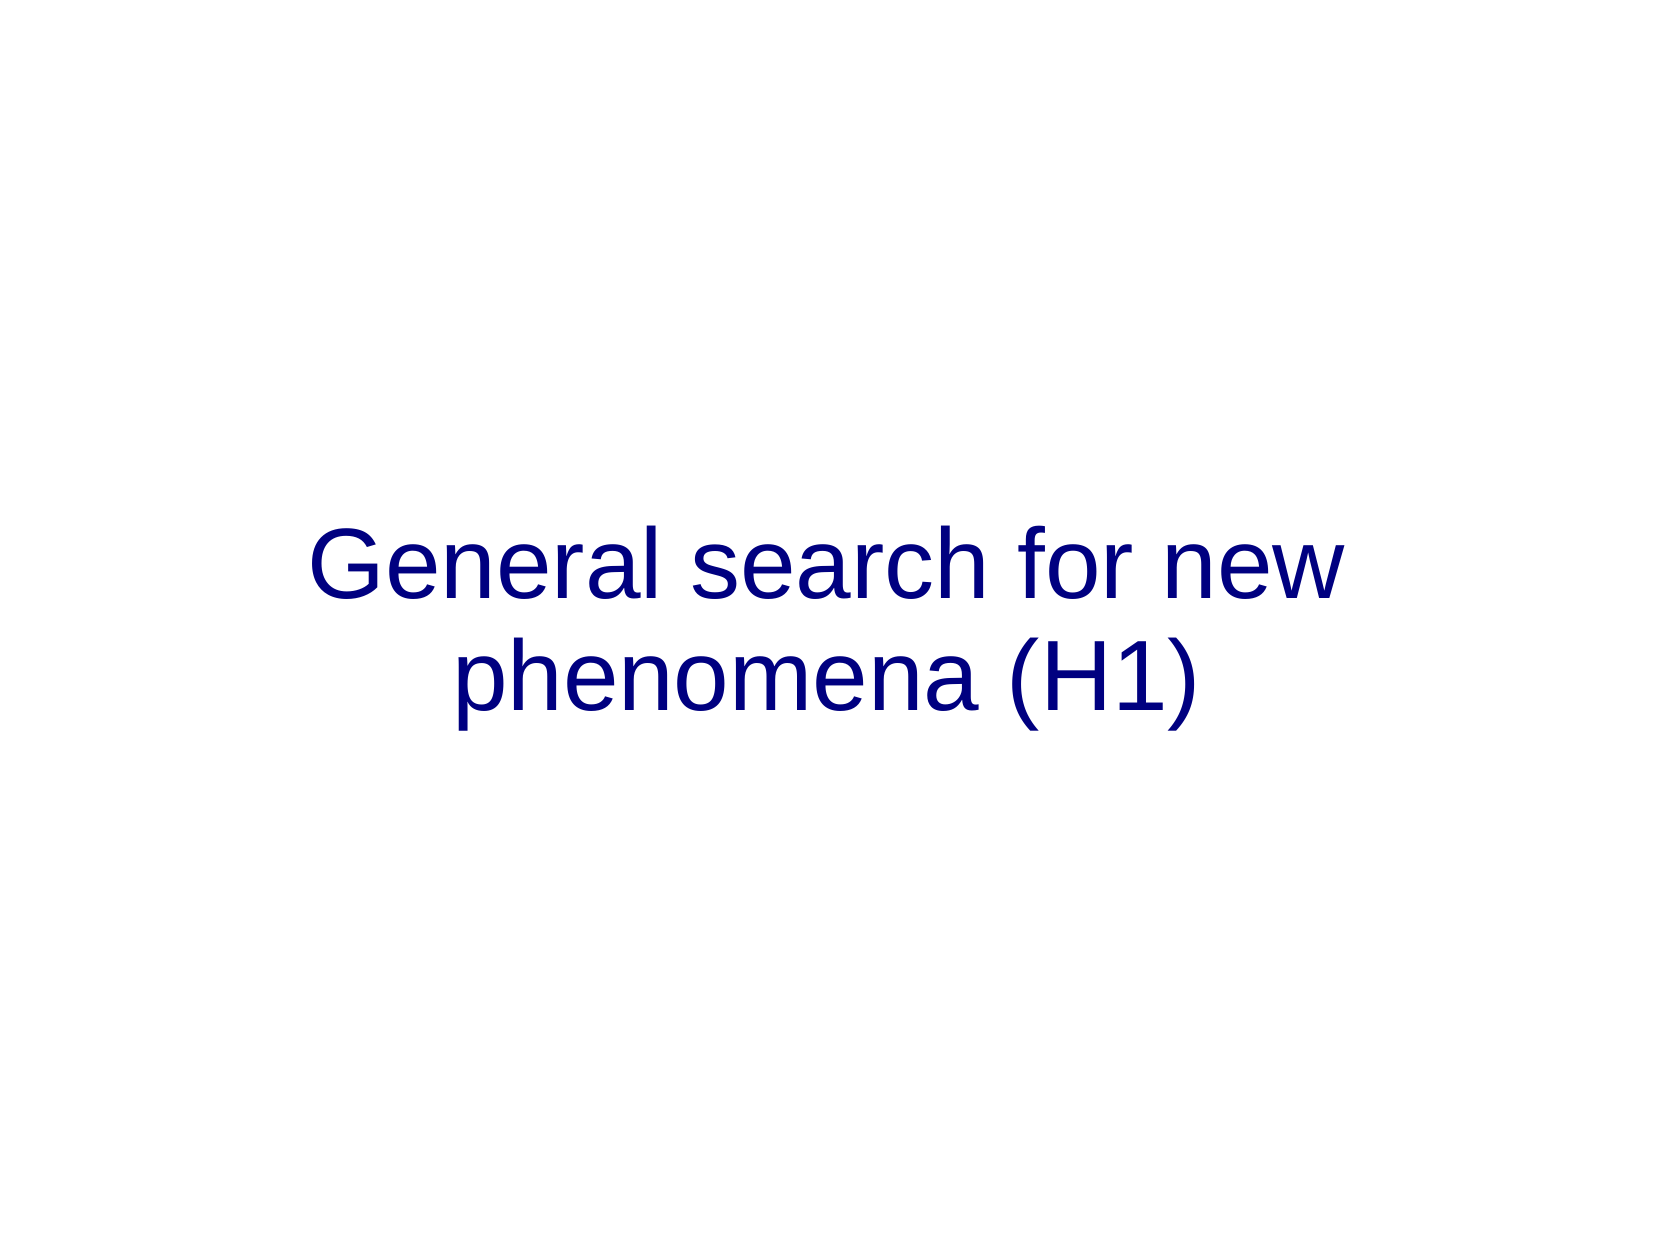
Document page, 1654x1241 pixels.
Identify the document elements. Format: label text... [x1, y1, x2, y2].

text_box General search for new phenomena (H1) [82, 210, 1571, 1030]
